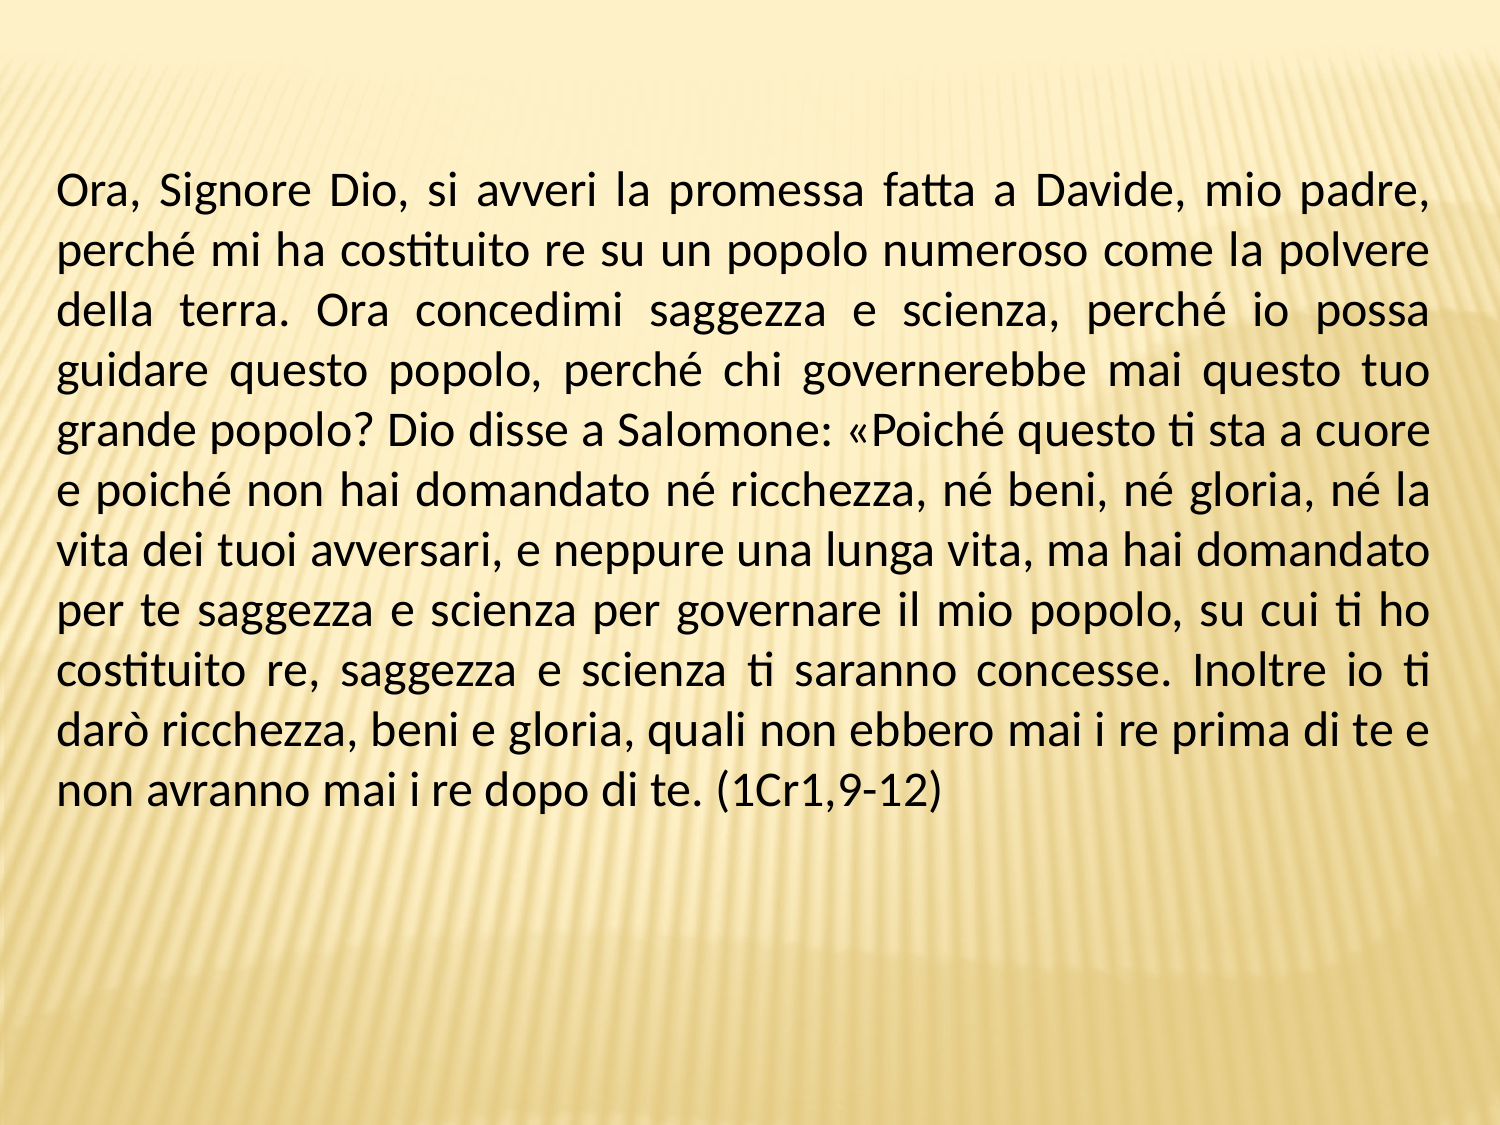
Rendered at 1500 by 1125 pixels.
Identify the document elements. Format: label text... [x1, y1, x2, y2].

text_box Ora, Signore Dio, si avveri la promessa fatta a Davide, mio padre, perché mi ha costituito re su un popolo numeroso come la polvere della terra. Ora concedimi saggezza e scienza, perché io possa guidare questo popolo, perché chi governerebbe mai questo tuo grande popolo? Dio disse a Salomone: «Poiché questo ti sta a cuore e poiché non hai domandato né ricchezza, né beni, né gloria, né la vita dei tuoi avversari, e neppure una lunga vita, ma hai domandato per te saggezza e scienza per governare il mio popolo, su cui ti ho costituito re, saggezza e scienza ti saranno concesse. Inoltre io ti darò ricchezza, beni e gloria, quali non ebbero mai i re prima di te e non avranno mai i re dopo di te. (1Cr1,9-12) [41, 149, 1447, 831]
